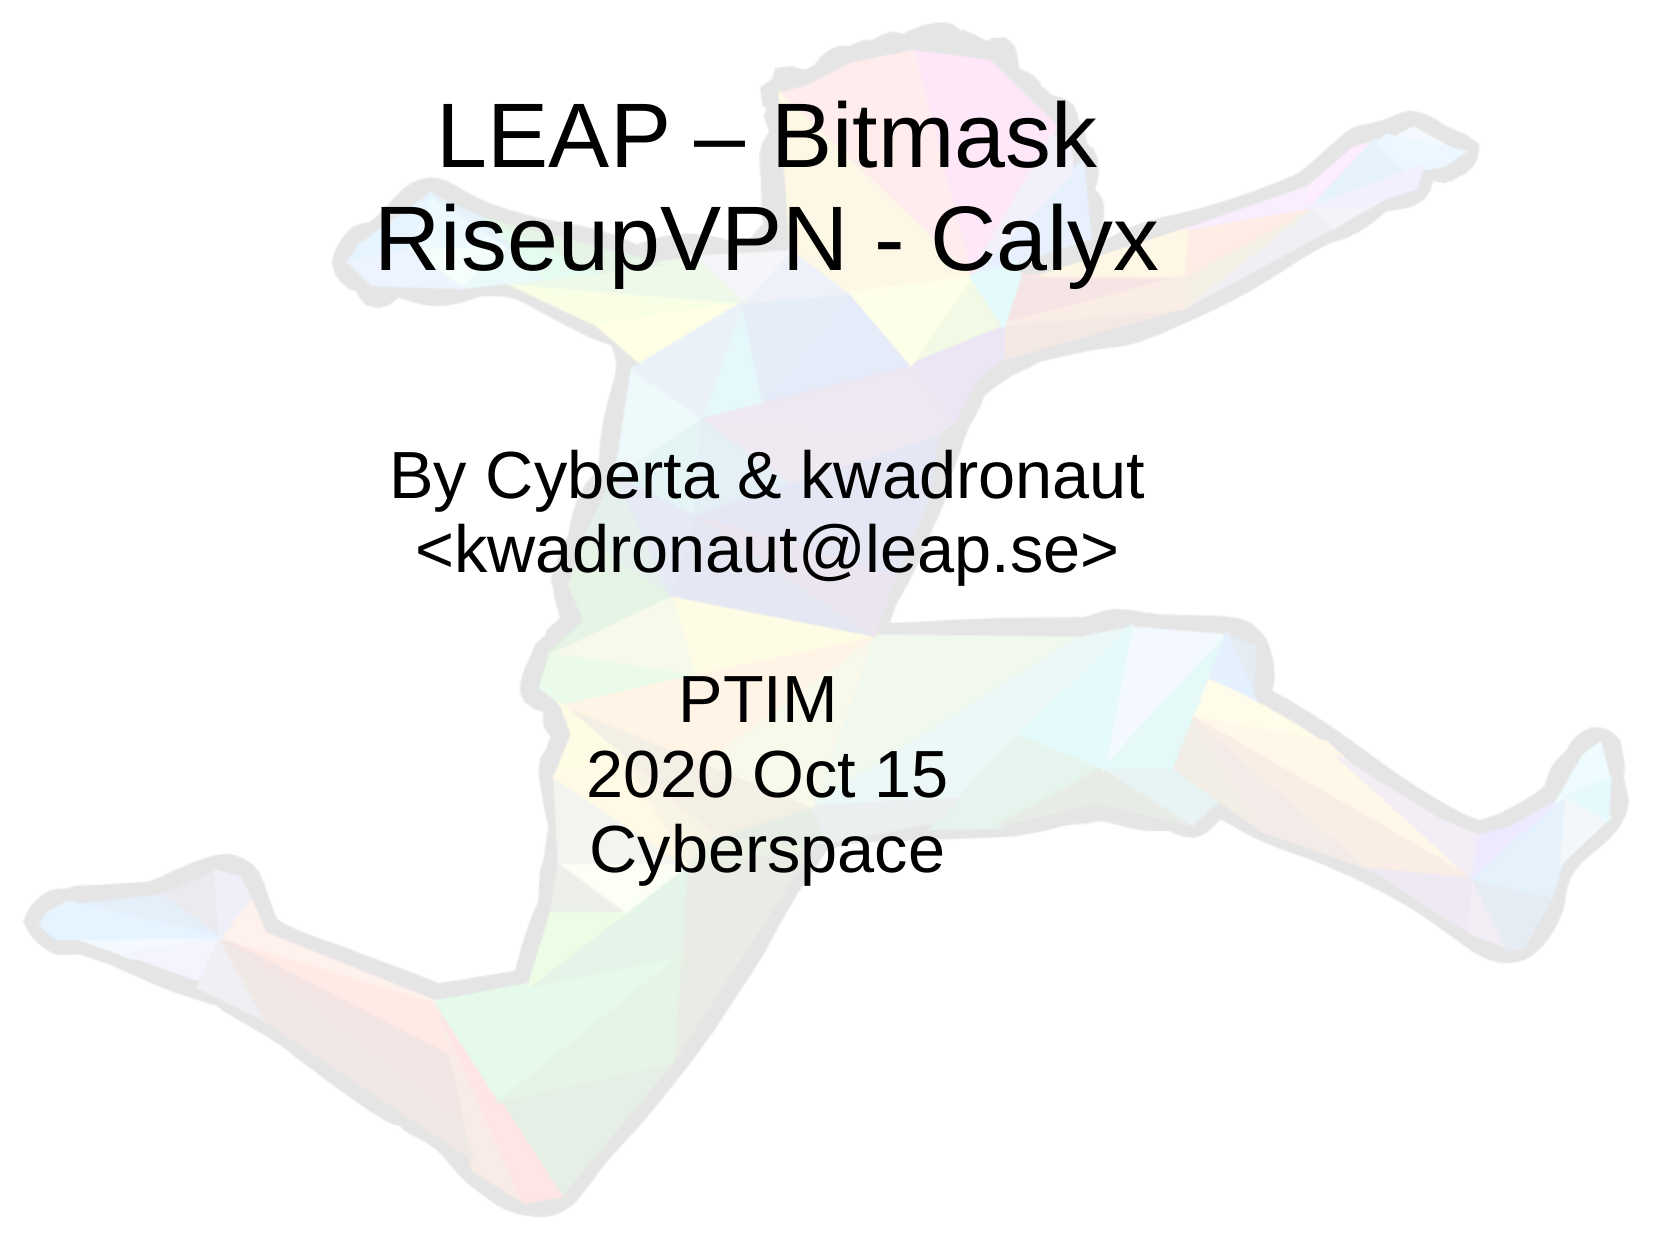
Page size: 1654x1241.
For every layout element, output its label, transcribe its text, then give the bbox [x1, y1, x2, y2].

subtitle By Cyberta & kwadronaut <kwadronaut@leap.se> PTIM 2020 Oct 15 Cyberspace [58, 290, 1477, 1109]
title LEAP – Bitmask RiseupVPN - Calyx [58, 49, 1477, 290]
